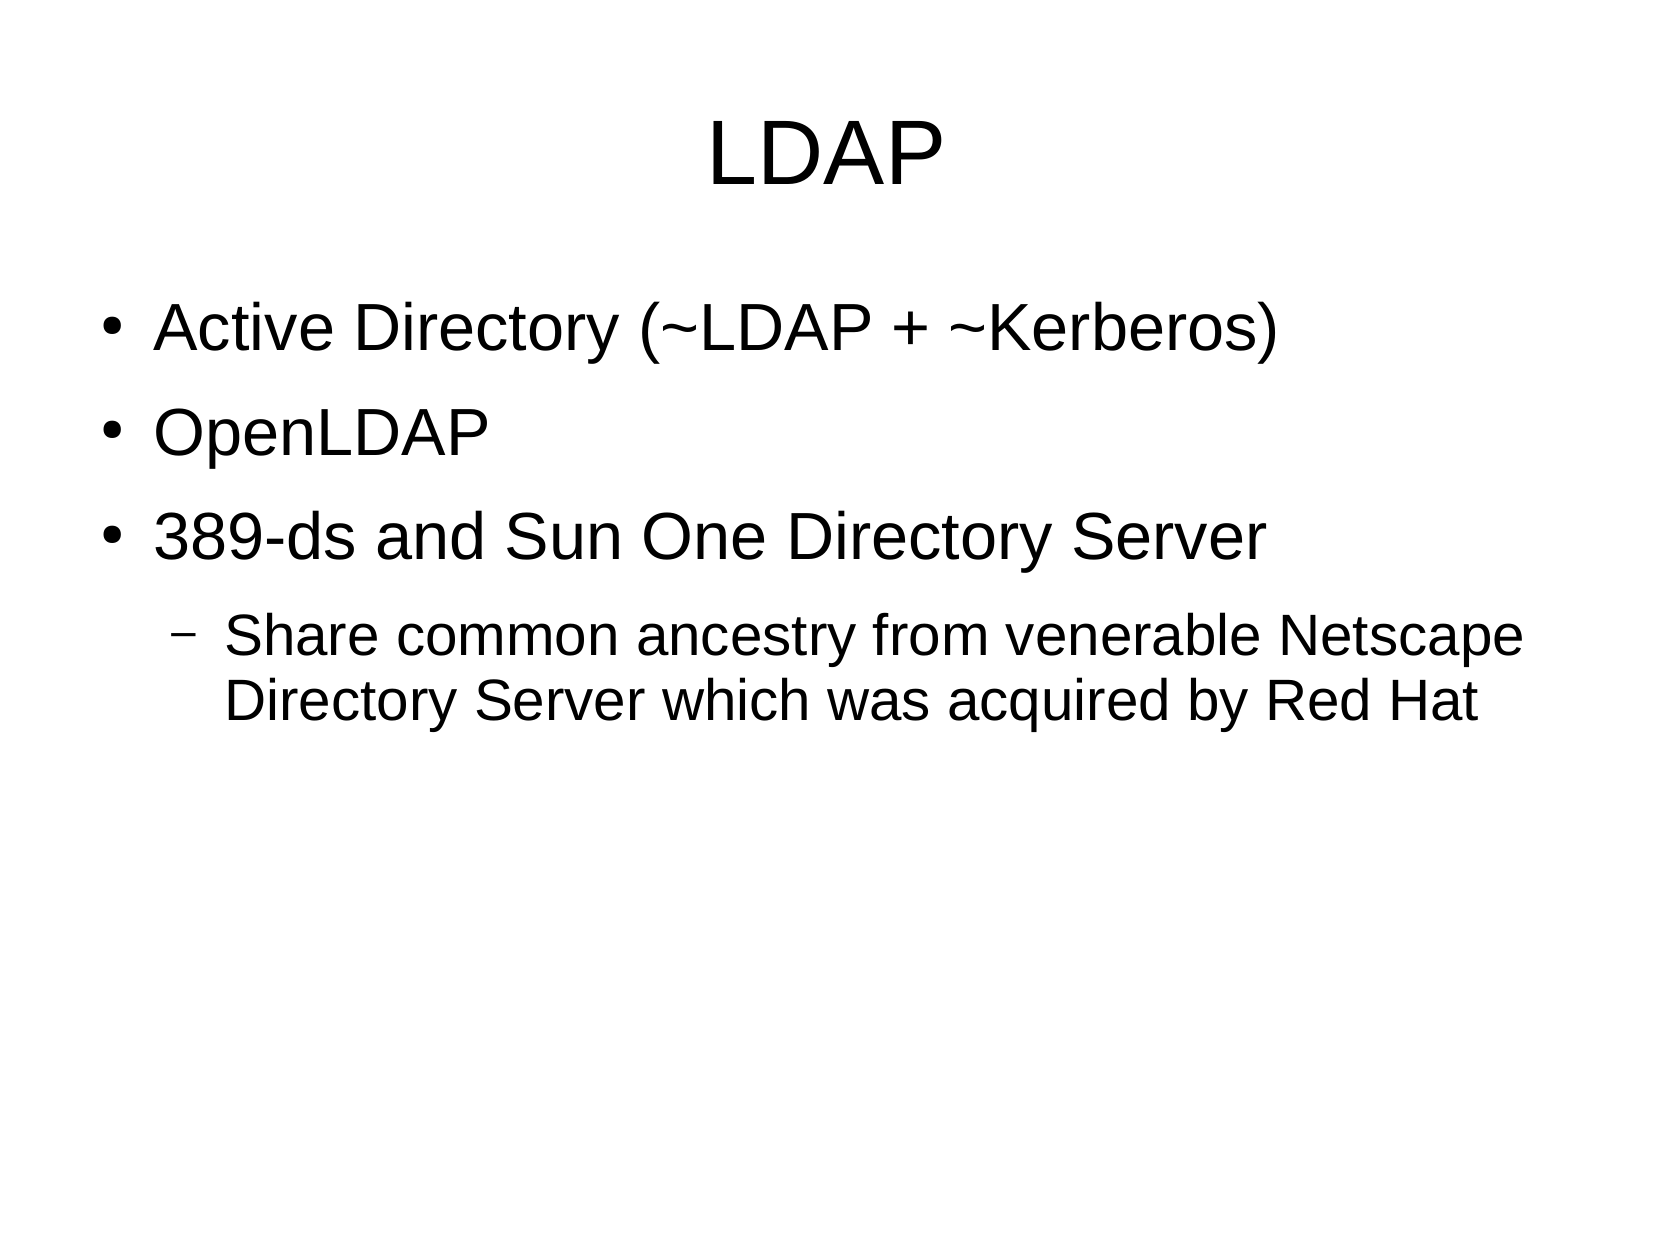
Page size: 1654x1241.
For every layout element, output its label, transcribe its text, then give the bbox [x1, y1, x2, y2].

title LDAP [82, 49, 1571, 257]
list Active Directory (~LDAP + ~Kerberos) OpenLDAP 389-ds and Sun One Directory Server Share common ancestry from venerable Netscape Directory Server which was acquired by Red Hat [82, 290, 1571, 1010]
